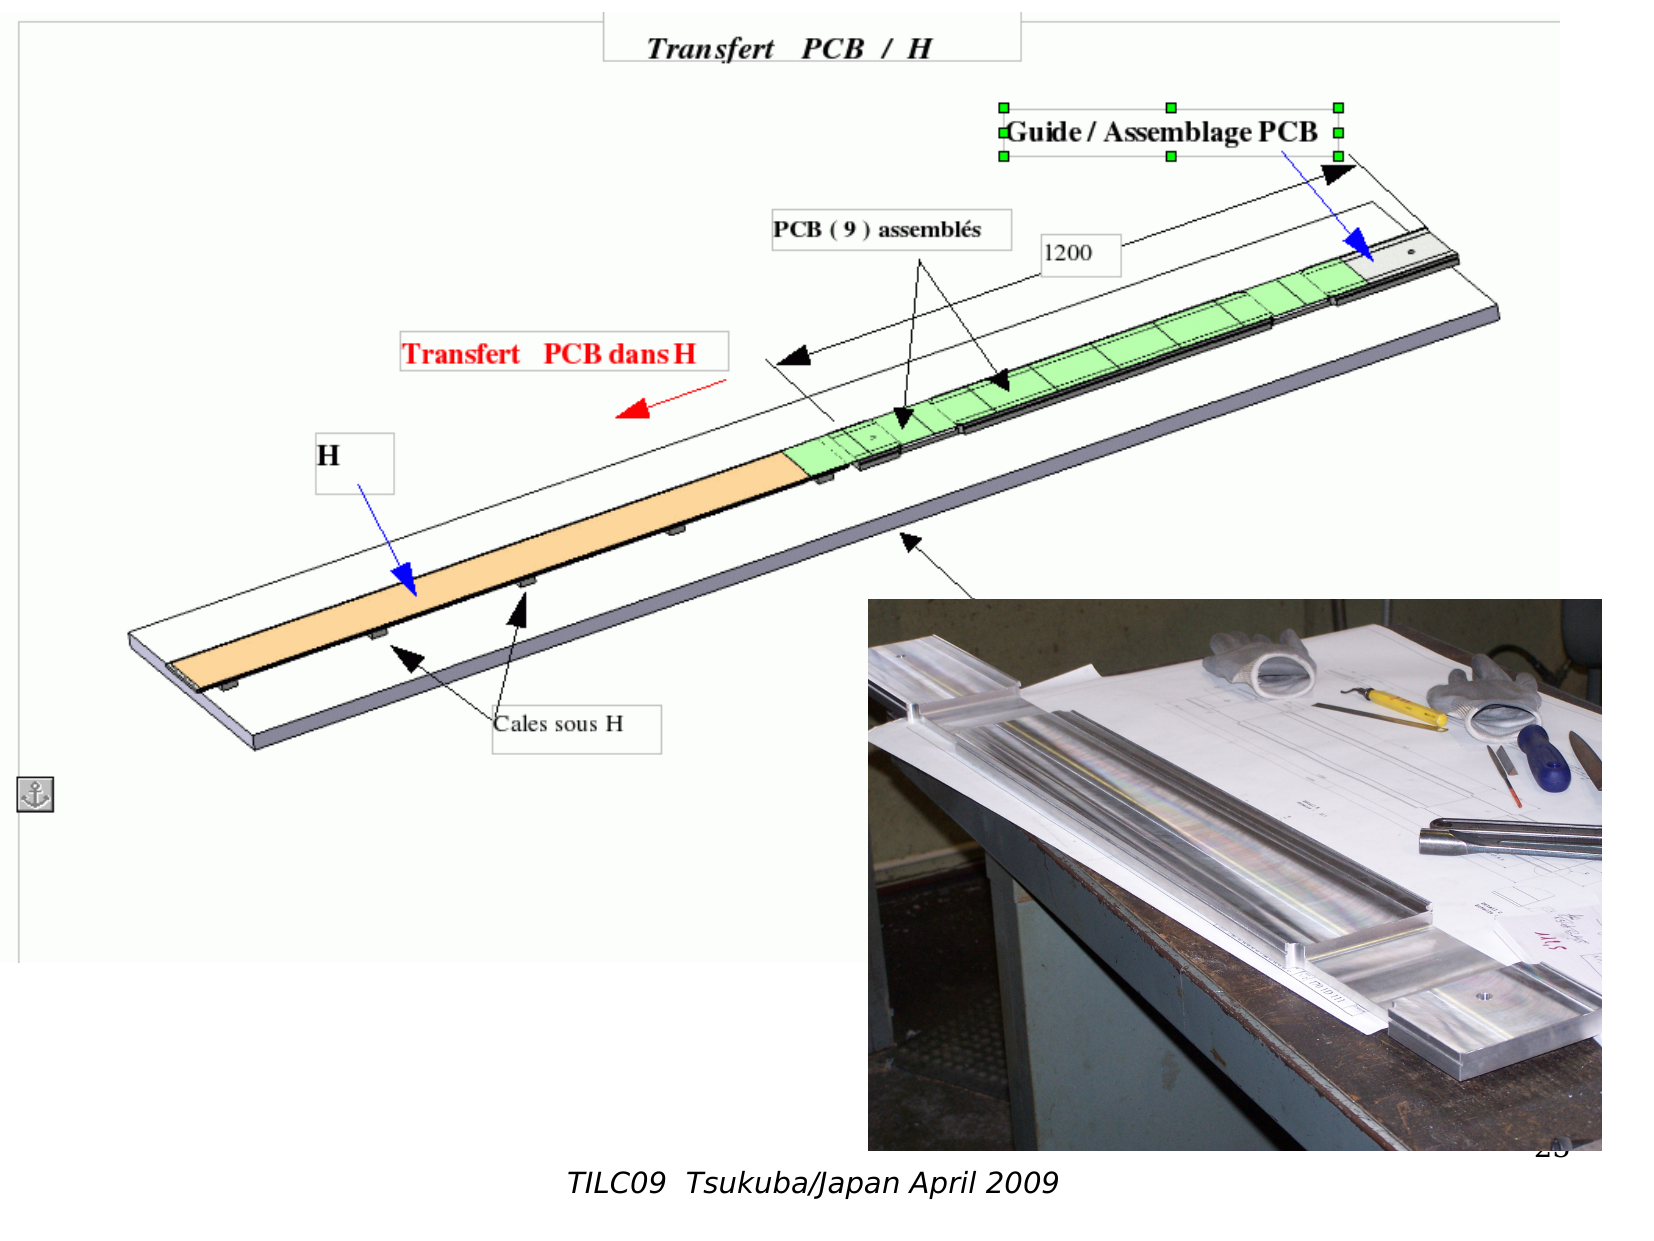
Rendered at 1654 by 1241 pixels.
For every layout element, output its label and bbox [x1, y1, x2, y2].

picture [0, 12, 1602, 1151]
